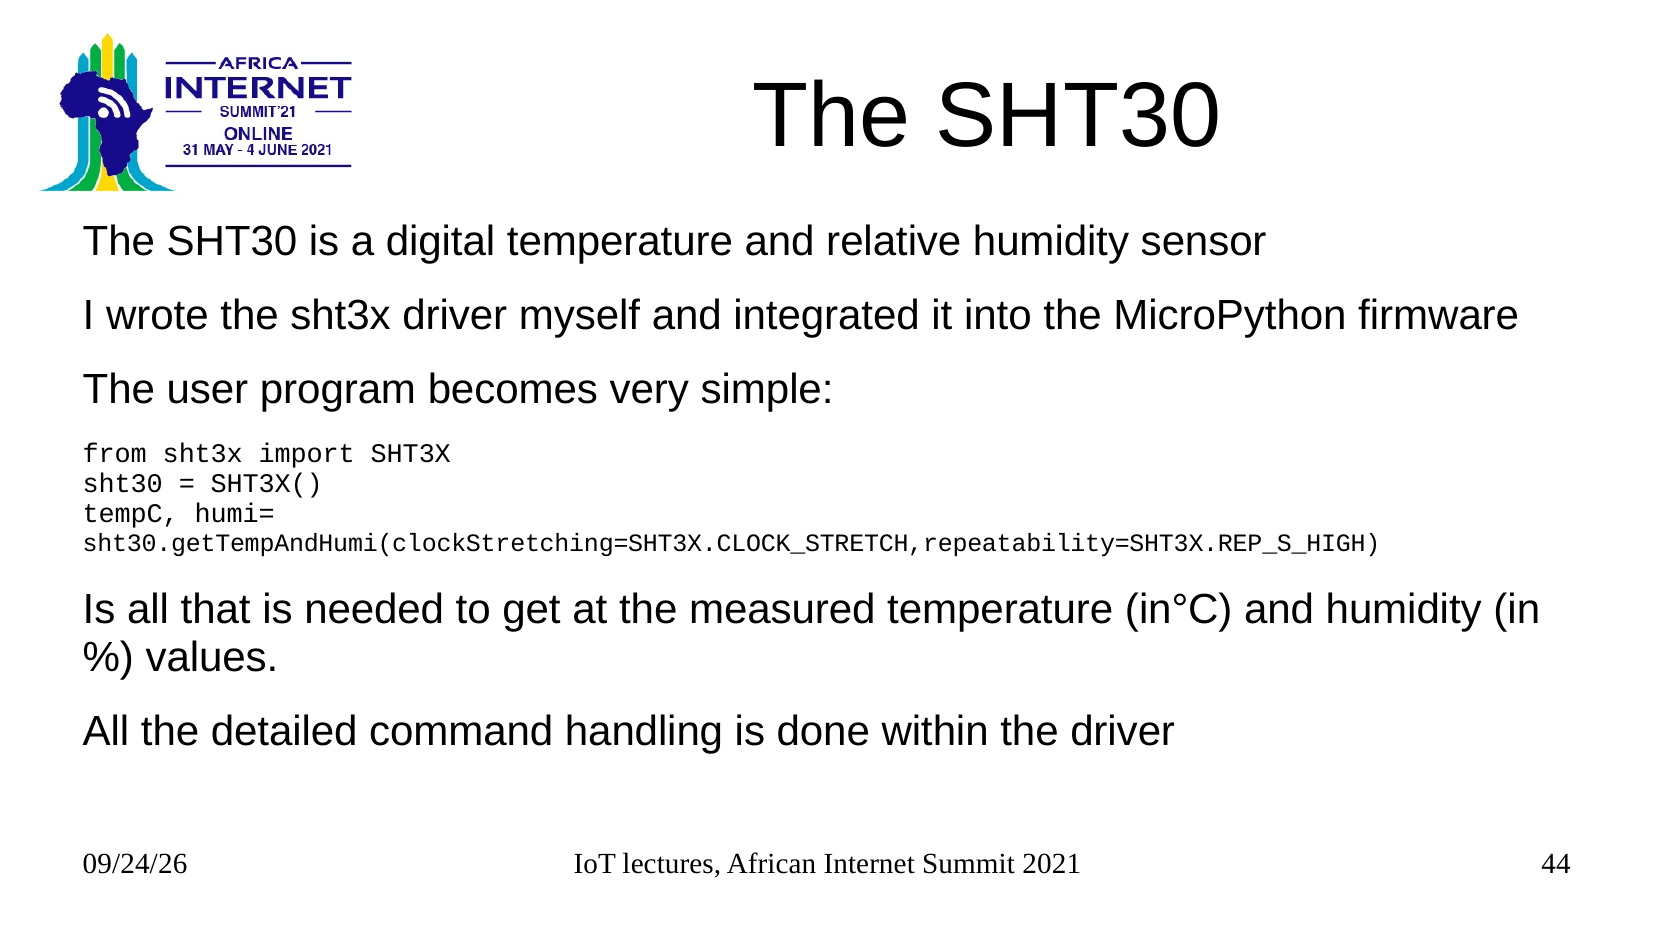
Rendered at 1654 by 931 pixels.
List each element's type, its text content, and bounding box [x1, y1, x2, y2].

title The SHT30 [403, 37, 1571, 193]
list The SHT30 is a digital temperature and relative humidity sensor I wrote the sht3x driver myself and integrated it into the MicroPython firmware The user program becomes very simple: from sht3x import SHT3X sht30 = SHT3X() tempC, humi= sht30.getTempAndHumi(clockStretching=SHT3X.CLOCK_STRETCH,repeatability=SHT3X.REP_S_HIGH) Is all that is needed to get at the measured temperature (in°C) and humidity (in%) values. All the detailed command handling is done within the driver [82, 217, 1571, 758]
picture [9, 11, 384, 207]
